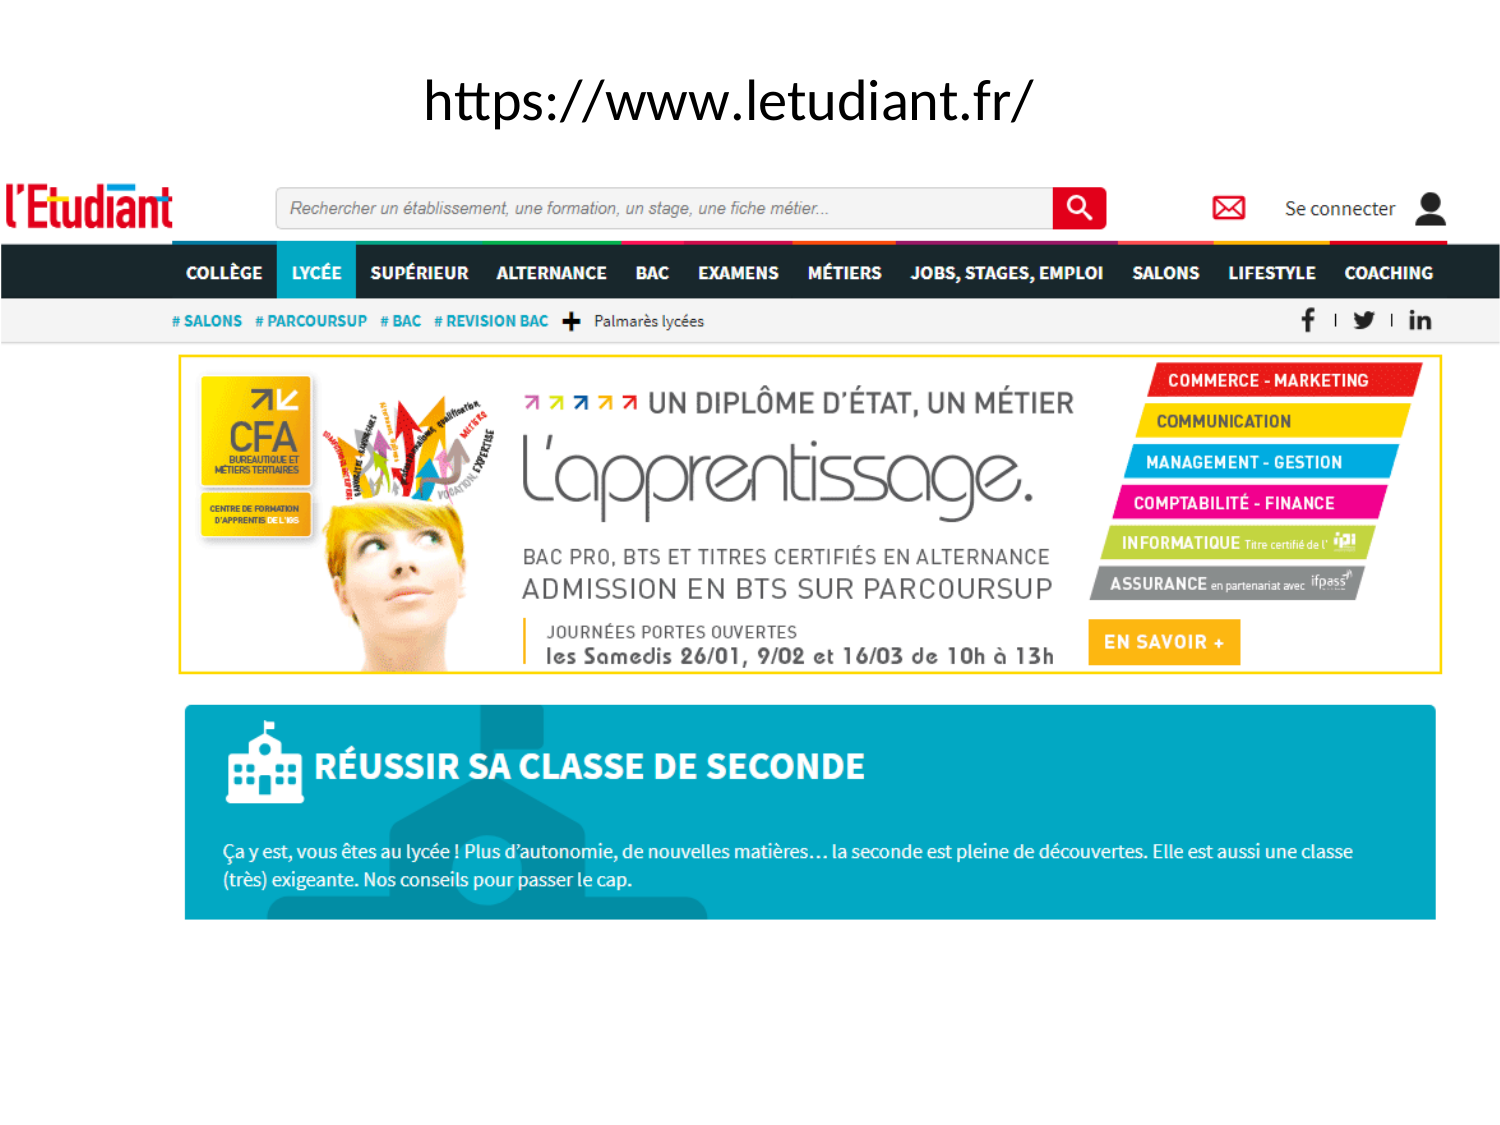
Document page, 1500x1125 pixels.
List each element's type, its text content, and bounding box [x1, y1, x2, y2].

picture [0, 172, 1500, 921]
text_box https://www.letudiant.fr/ [409, 54, 1050, 141]
